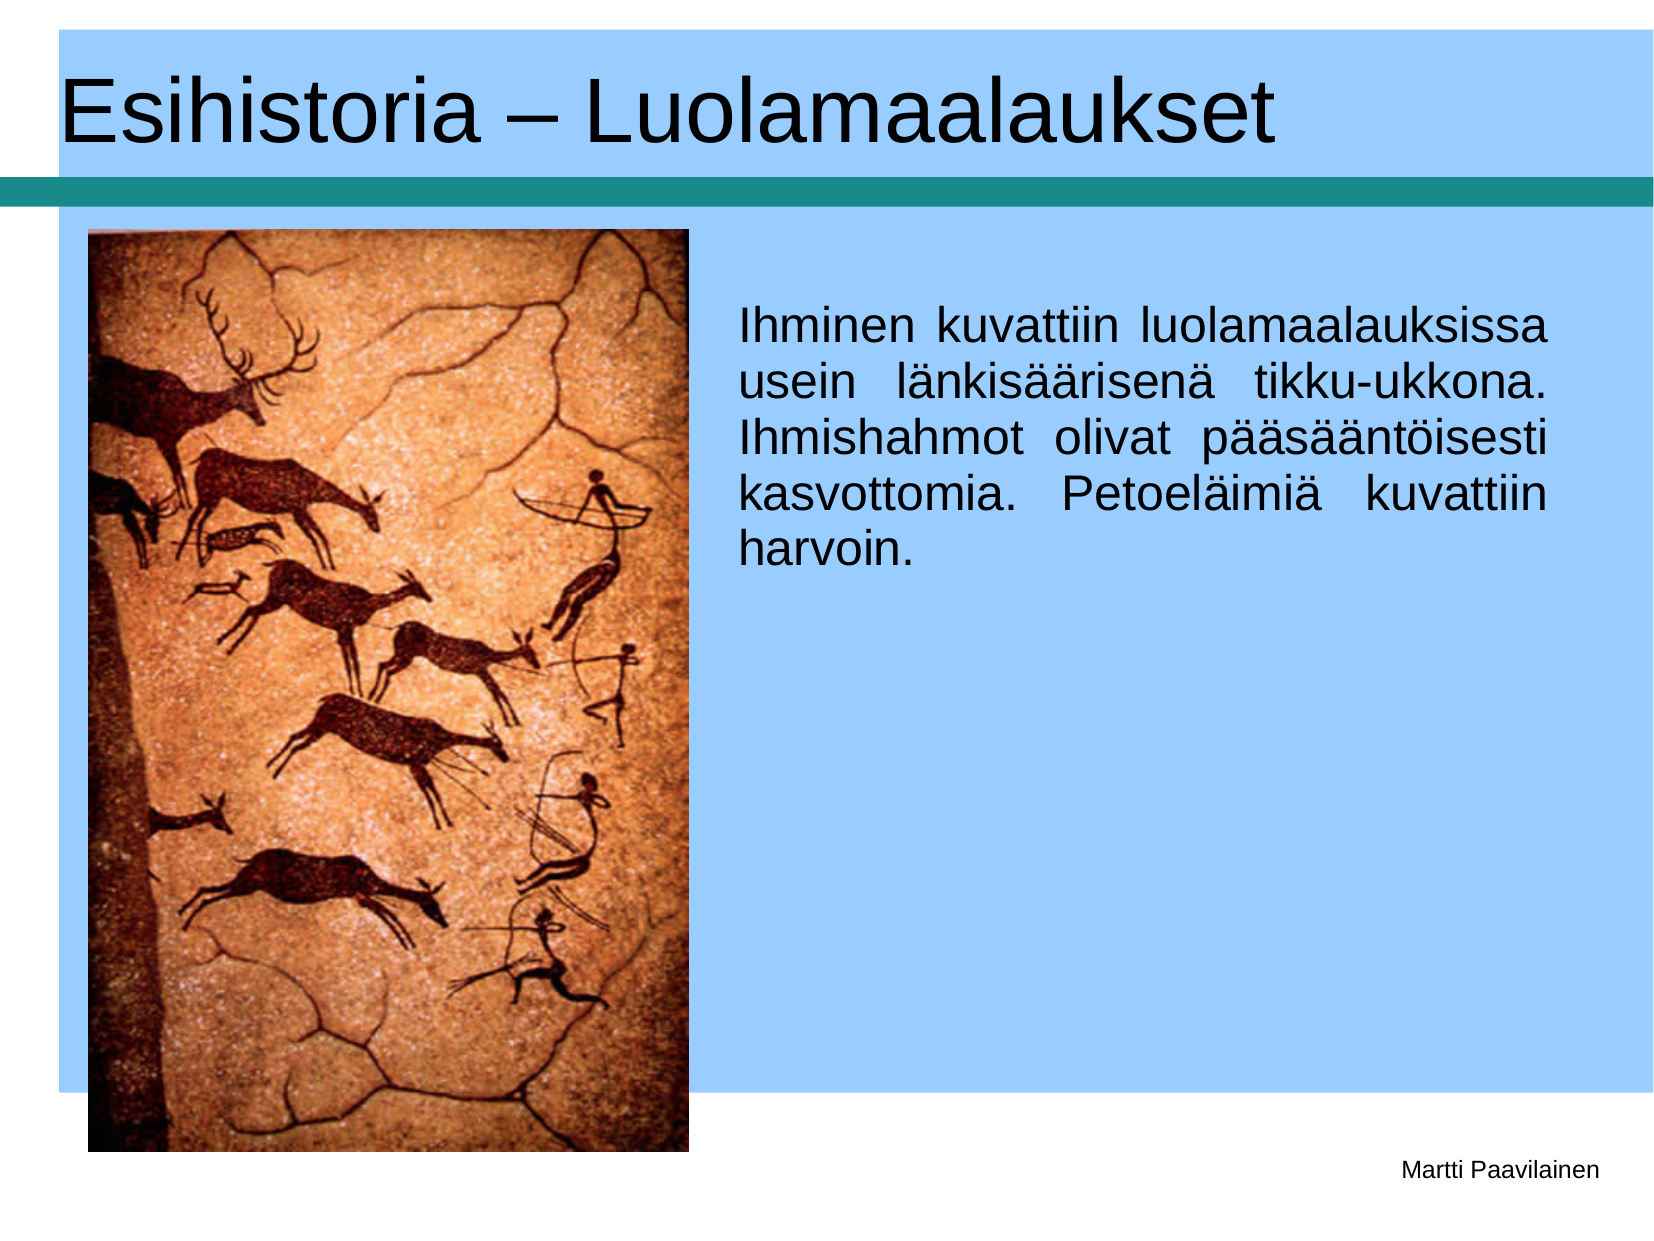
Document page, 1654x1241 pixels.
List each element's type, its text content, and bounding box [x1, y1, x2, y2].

picture [88, 229, 689, 1152]
title Esihistoria – Luolamaalaukset [59, 14, 1654, 177]
title Martti Paavilainen [679, 1128, 1601, 1211]
text_box [0, 177, 1654, 1093]
subtitle Ihminen kuvattiin luolamaalauksissa usein länkisäärisenä tikku-ukkona. Ihmishahmot olivat pääsääntöisesti kasvottomia. Petoeläimiä kuvattiin harvoin. [738, 297, 1571, 1102]
